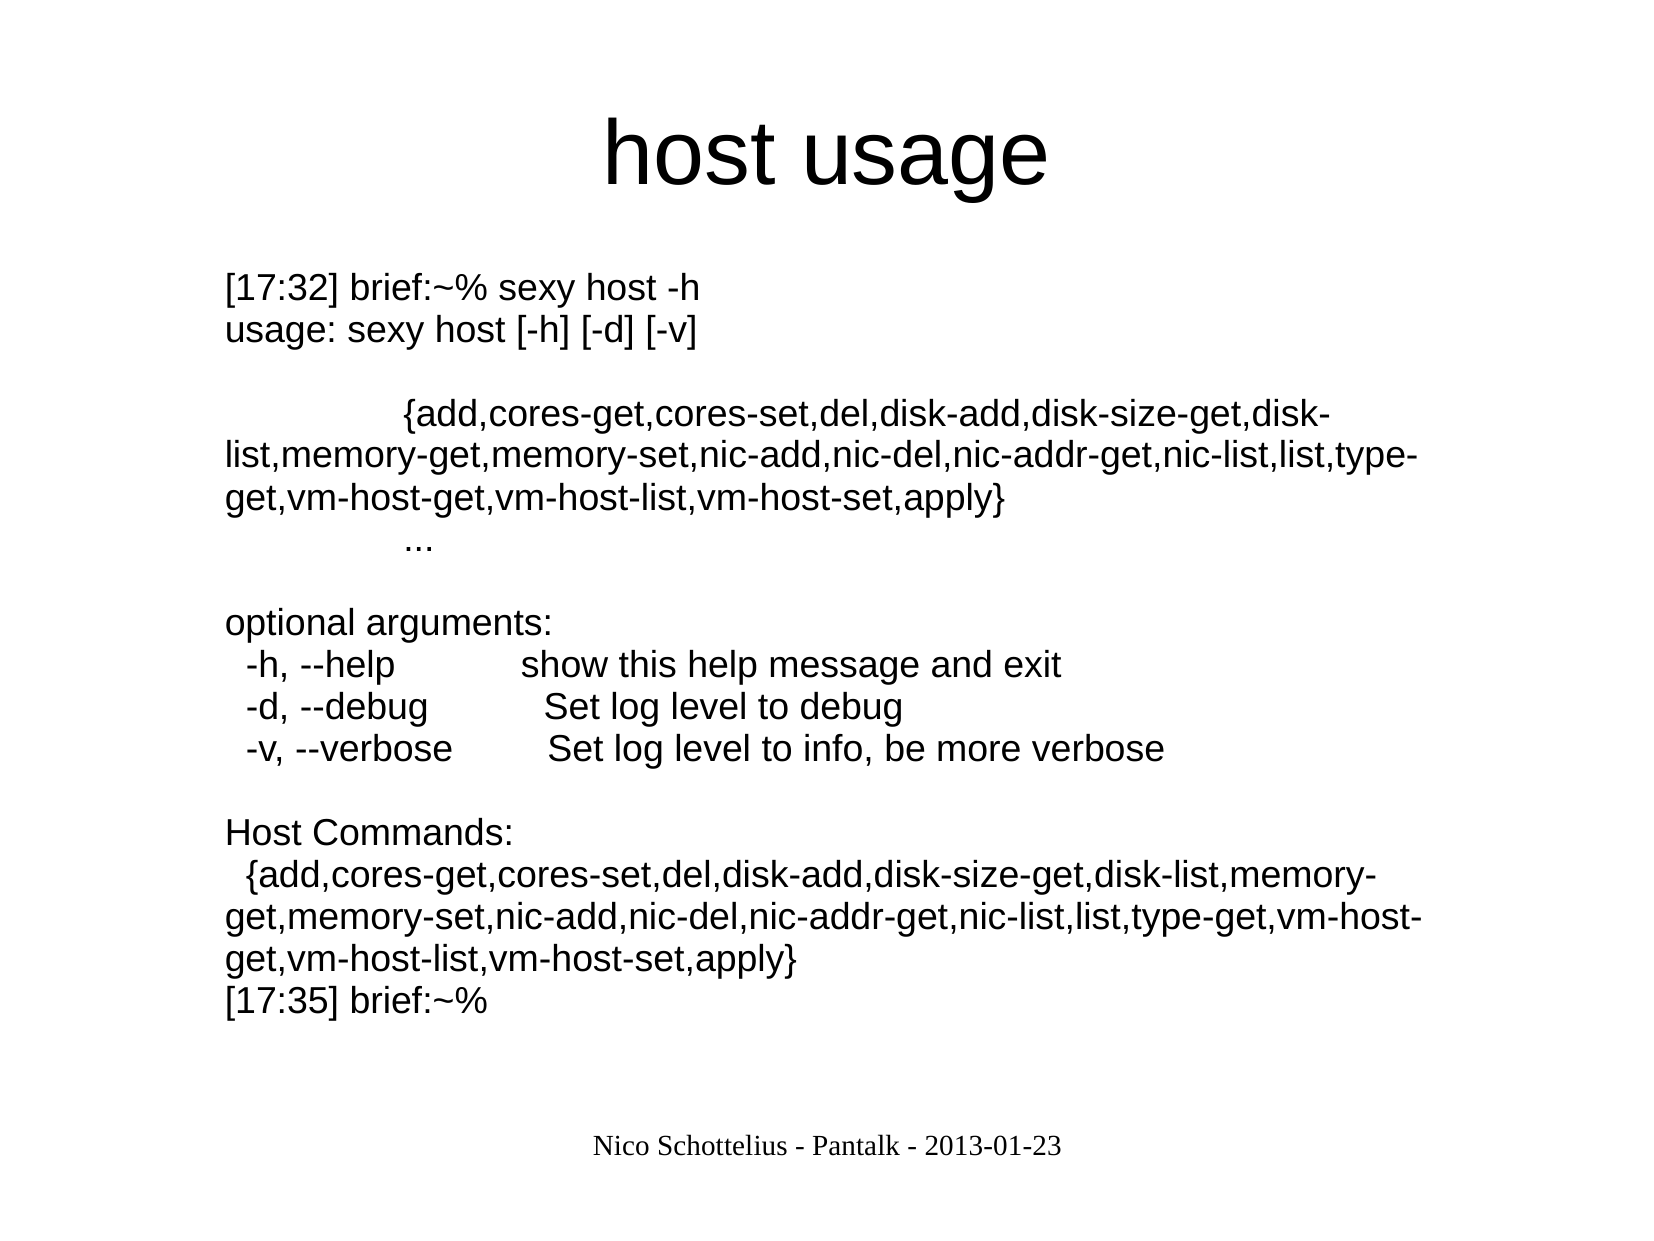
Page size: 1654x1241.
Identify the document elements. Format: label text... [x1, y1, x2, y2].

text_box [17:32] brief:~% sexy host -h usage: sexy host [-h] [-d] [-v] {add,cores-get,cores-set,del,disk-add,disk-size-get,disk-list,memory-get,memory-set,nic-add,nic-del,nic-addr-get,nic-list,list,type-get,vm-host-get,vm-host-list,vm-host-set,apply} ... optional arguments: -h, --help show this help message and exit -d, --debug Set log level to debug -v, --verbose Set log level to info, be more verbose Host Commands: {add,cores-get,cores-set,del,disk-add,disk-size-get,disk-list,memory-get,memory-set,nic-add,nic-del,nic-addr-get,nic-list,list,type-get,vm-host-get,vm-host-list,vm-host-set,apply} [17:35] brief:~% [210, 258, 1547, 1111]
title host usage [82, 49, 1571, 257]
